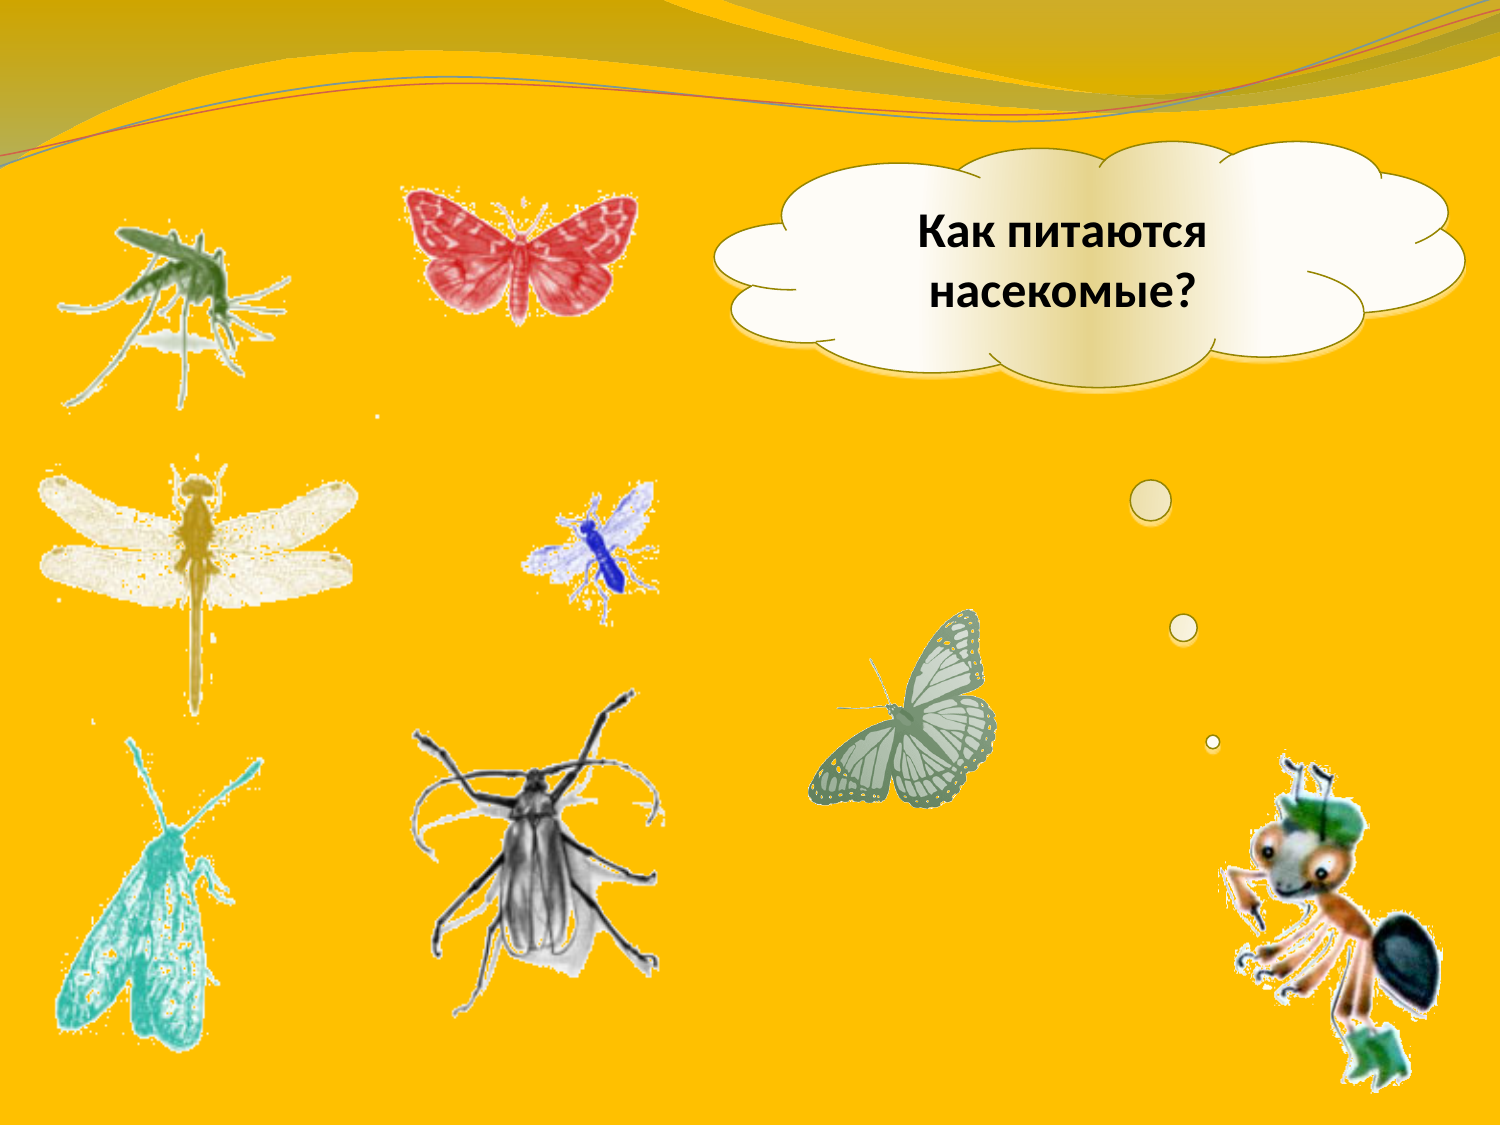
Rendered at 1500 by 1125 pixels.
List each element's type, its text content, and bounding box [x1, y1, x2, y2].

text_box Как питаются насекомые? [767, 141, 1466, 388]
picture [0, 105, 767, 1125]
picture [808, 609, 997, 809]
text_box Как питаются насекомые? [1130, 479, 1172, 521]
text_box Как питаются насекомые? [1169, 614, 1198, 642]
picture [1218, 749, 1450, 1101]
